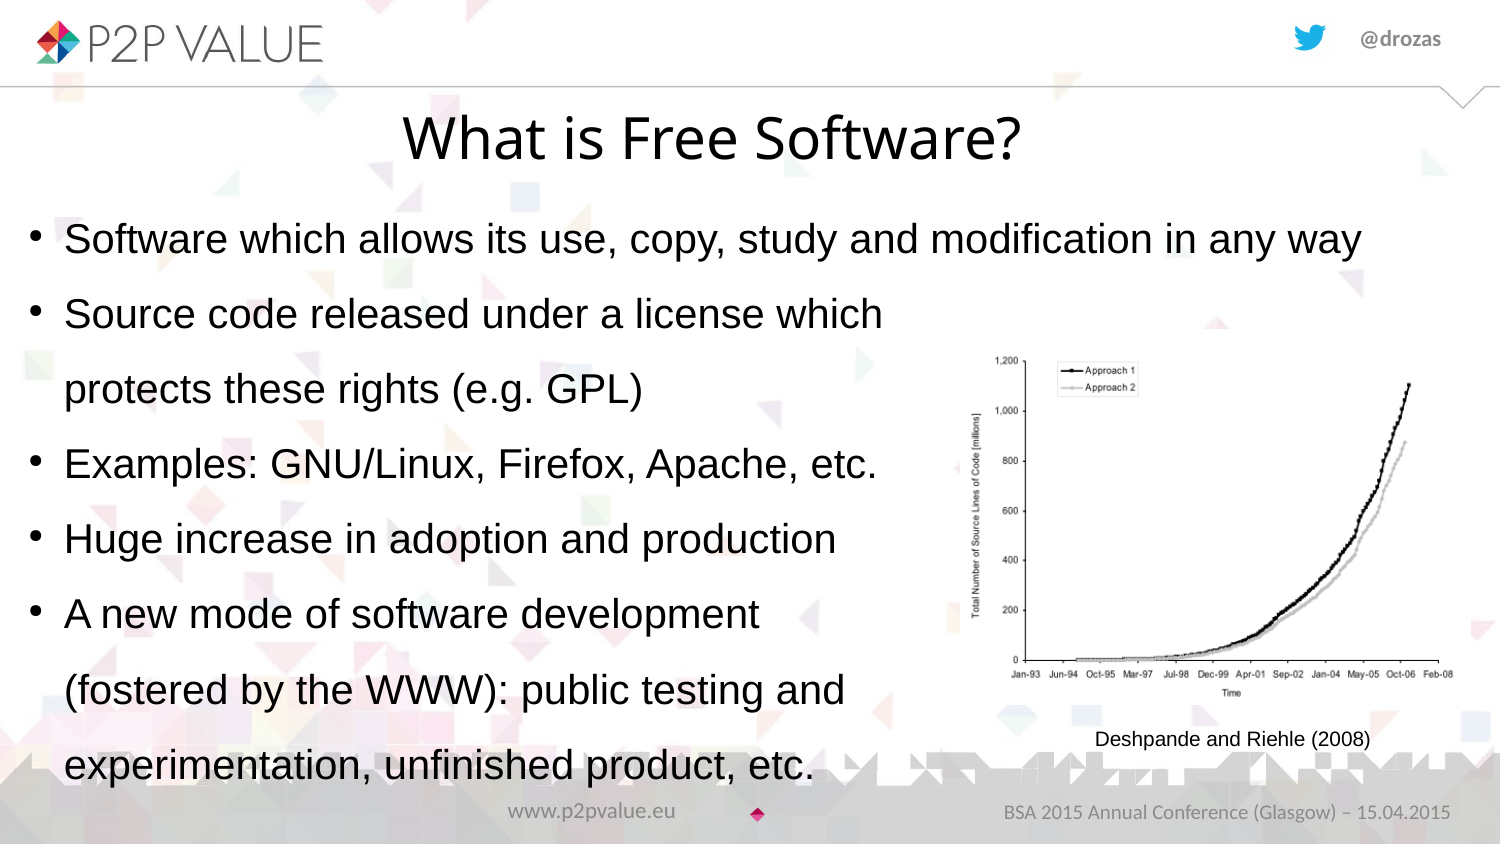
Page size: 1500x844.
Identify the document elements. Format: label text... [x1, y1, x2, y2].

text_box www.p2pvalue.eu [501, 789, 720, 829]
title What is Free Software? [60, 92, 1366, 180]
text_box BSA 2015 Annual Conference (Glasgow) – 15.04.2015 [777, 788, 1470, 834]
text_box @drozas [1333, 15, 1455, 60]
text_box Deshpande and Riehle (2008) [1080, 720, 1441, 789]
subtitle Software which allows its use, copy, study and modification in any way Source code released under a license which protects these rights (e.g. GPL) Examples: GNU/Linux, Firefox, Apache, etc. Huge increase in adoption and production A new mode of software development (fostered by the WWW): public testing and experimentation, unfinished product, etc. [15, 180, 1496, 826]
picture [0, 0, 1500, 844]
